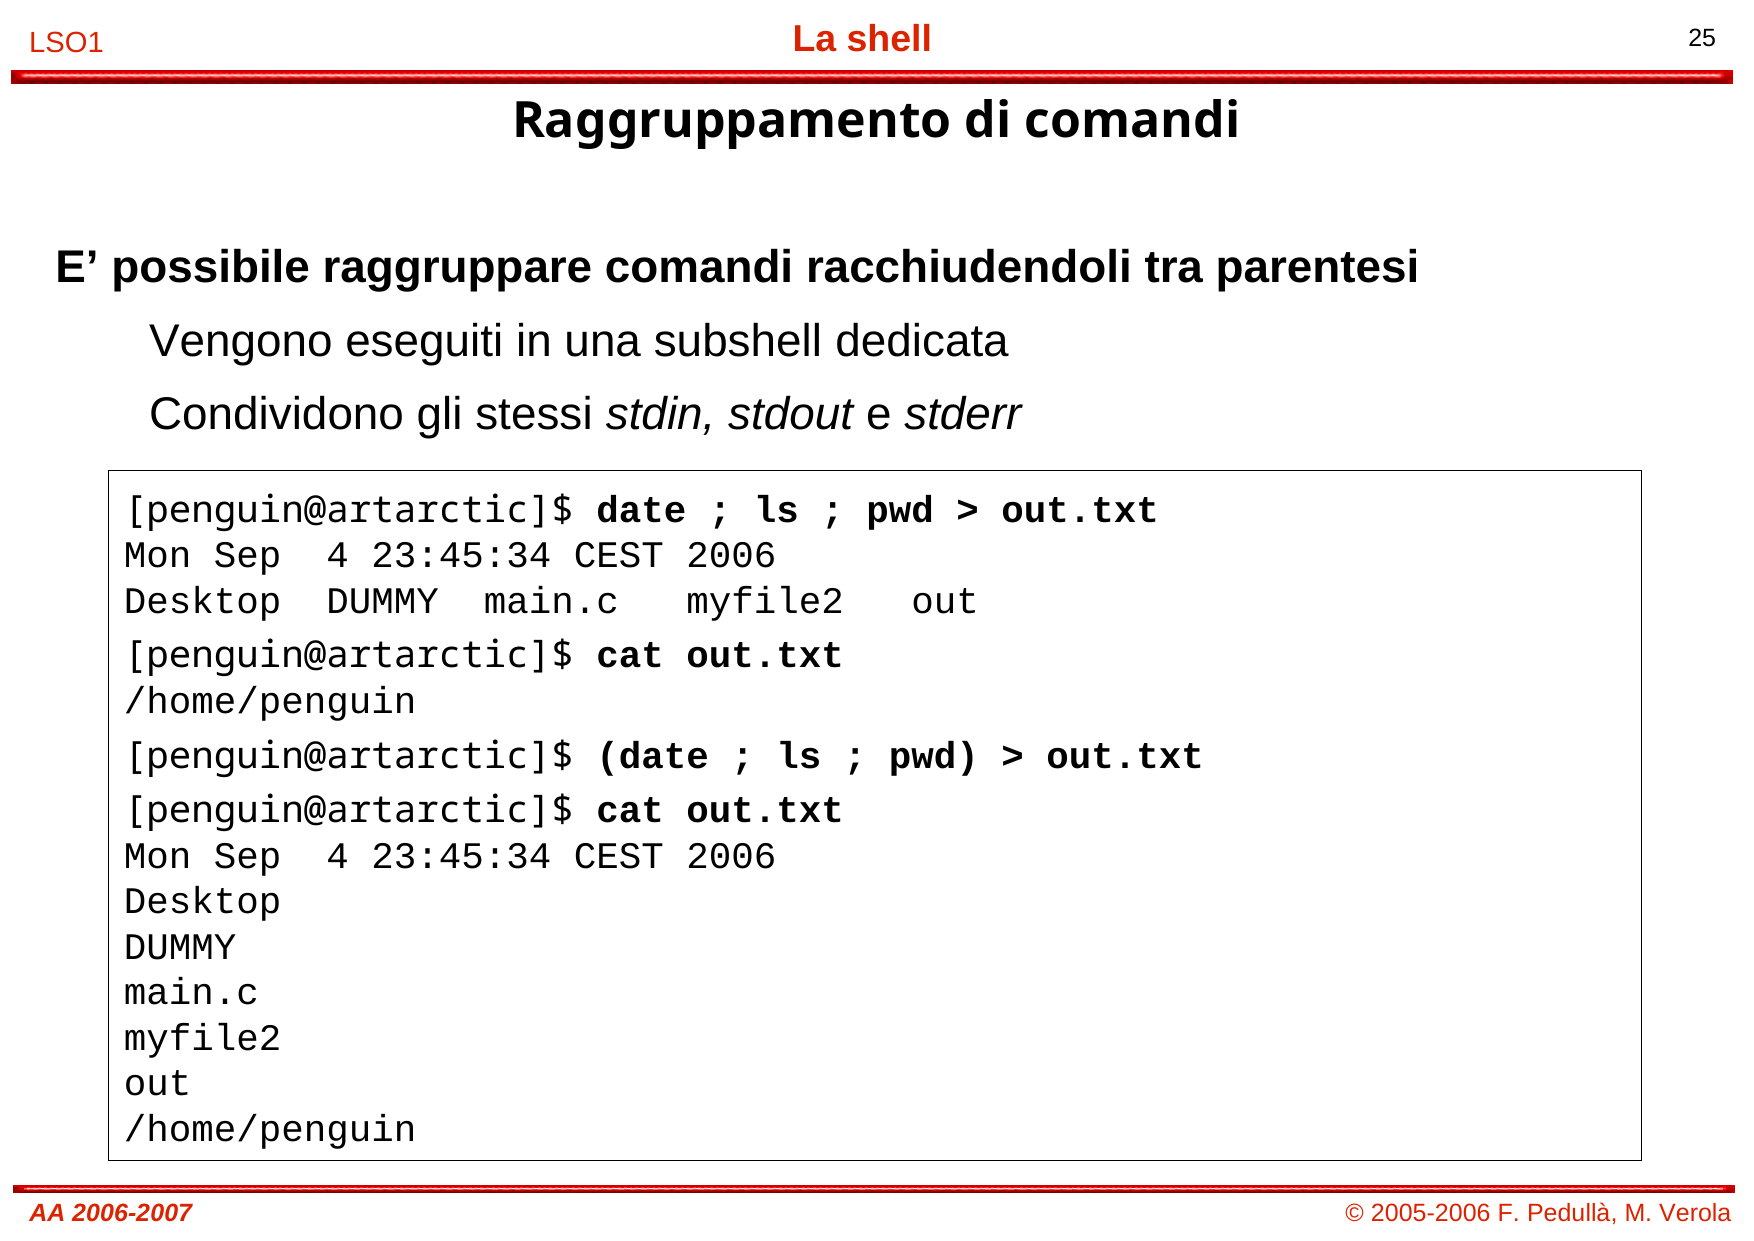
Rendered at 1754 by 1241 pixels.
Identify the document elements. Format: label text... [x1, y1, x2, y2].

list E’ possibile raggruppare comandi racchiudendoli tra parentesi Vengono eseguiti in una subshell dedicata Condividono gli stessi stdin, stdout e stderr [40, 230, 1678, 453]
title Raggruppamento di comandi [470, 72, 1283, 168]
list [penguin@artarctic]$ date ; ls ; pwd > out.txt Mon Sep 4 23:45:34 CEST 2006 Desktop DUMMY main.c myfile2 out [penguin@artarctic]$ cat out.txt /home/penguin [penguin@artarctic]$ (date ; ls ; pwd) > out.txt [penguin@artarctic]$ cat out.txt Mon Sep 4 23:45:34 CEST 2006 Desktop DUMMY main.c myfile2 out /home/penguin [108, 470, 1642, 1123]
picture [13, 1185, 1735, 1193]
picture [11, 70, 1733, 84]
